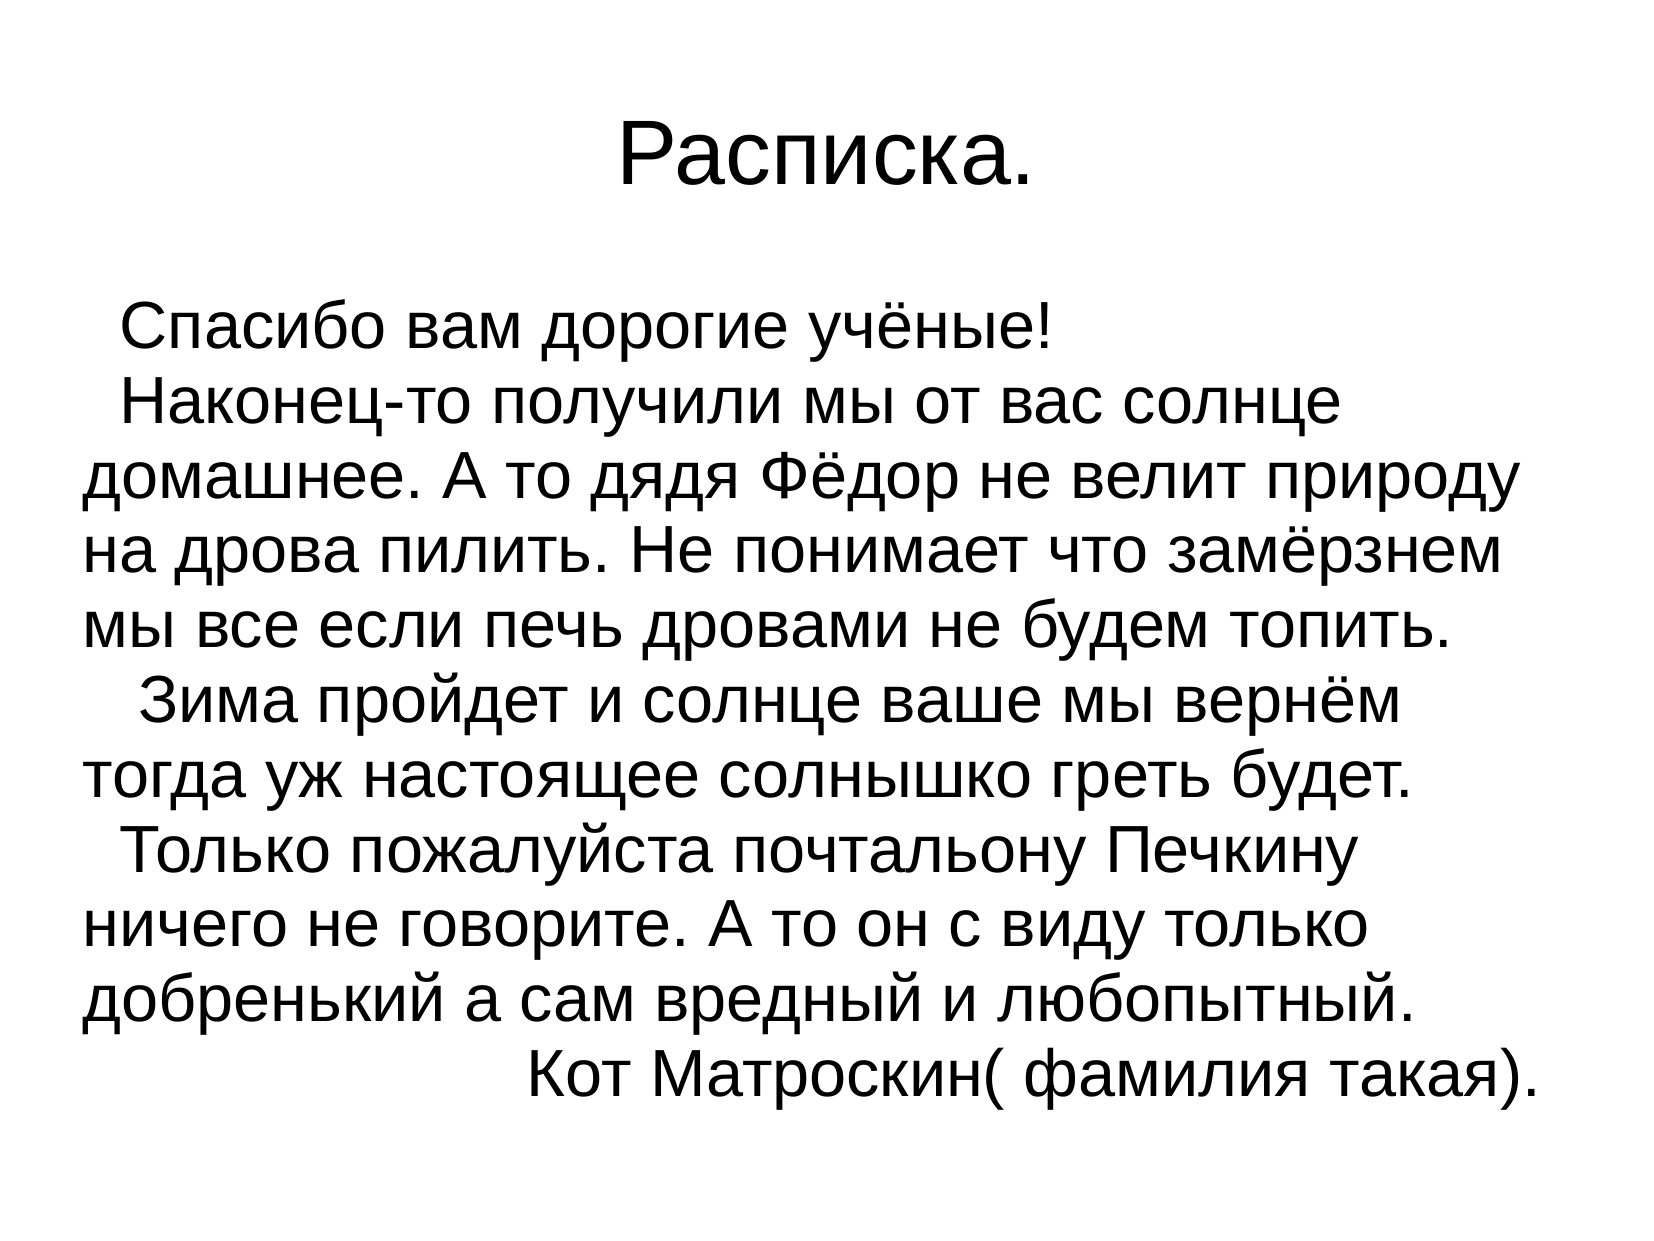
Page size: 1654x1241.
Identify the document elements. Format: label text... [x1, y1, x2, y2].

subtitle Спасибо вам дорогие учёные! Наконец-то получили мы от вас солнце домашнее. А то дядя Фёдор не велит природу на дрова пилить. Не понимает что замёрзнем мы все если печь дровами не будем топить. Зима пройдет и солнце ваше мы вернём тогда уж настоящее солнышко греть будет. Только пожалуйста почтальону Печкину ничего не говорите. А то он с виду только добренький а сам вредный и любопытный. Кот Матроскин( фамилия такая). [82, 288, 1571, 1111]
title Расписка. [82, 56, 1571, 250]
